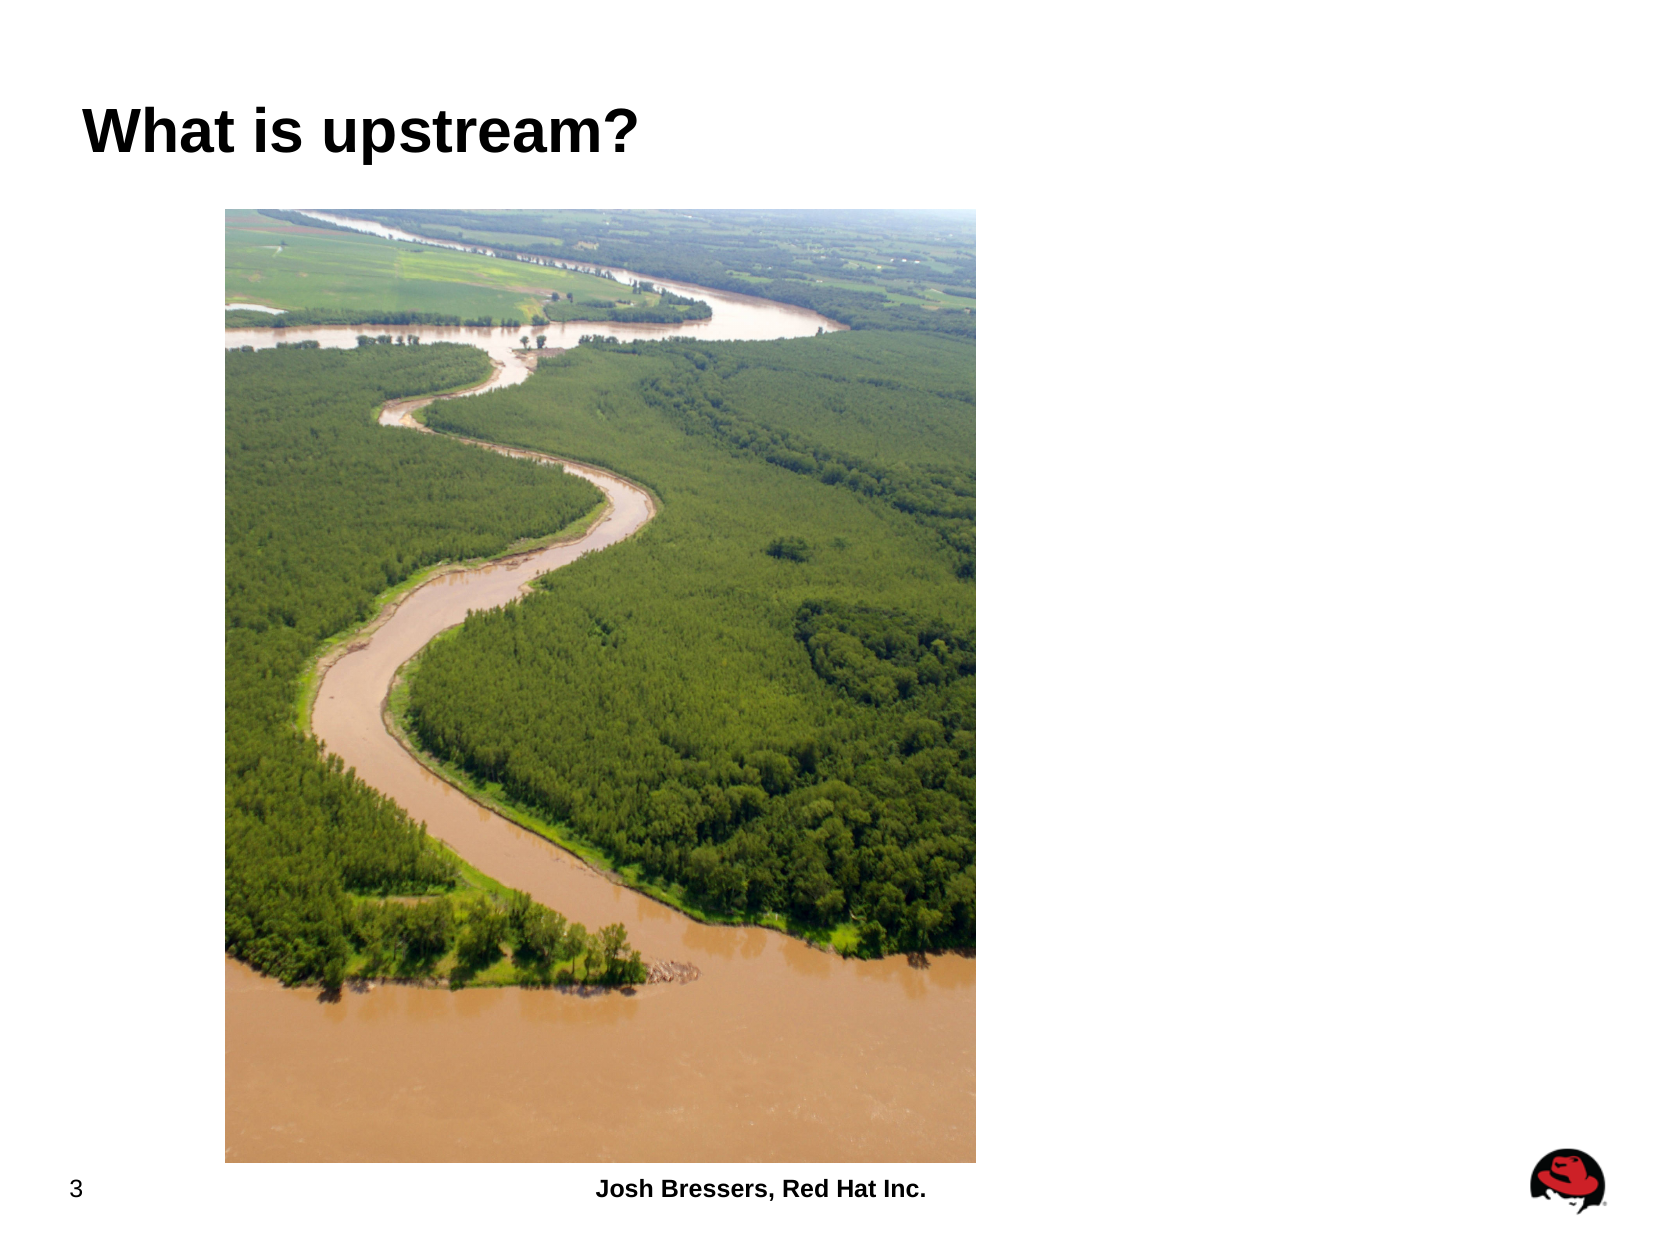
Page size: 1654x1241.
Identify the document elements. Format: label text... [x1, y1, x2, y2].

picture [225, 209, 976, 1163]
picture [1529, 1146, 1613, 1224]
title What is upstream? [82, 37, 1571, 226]
